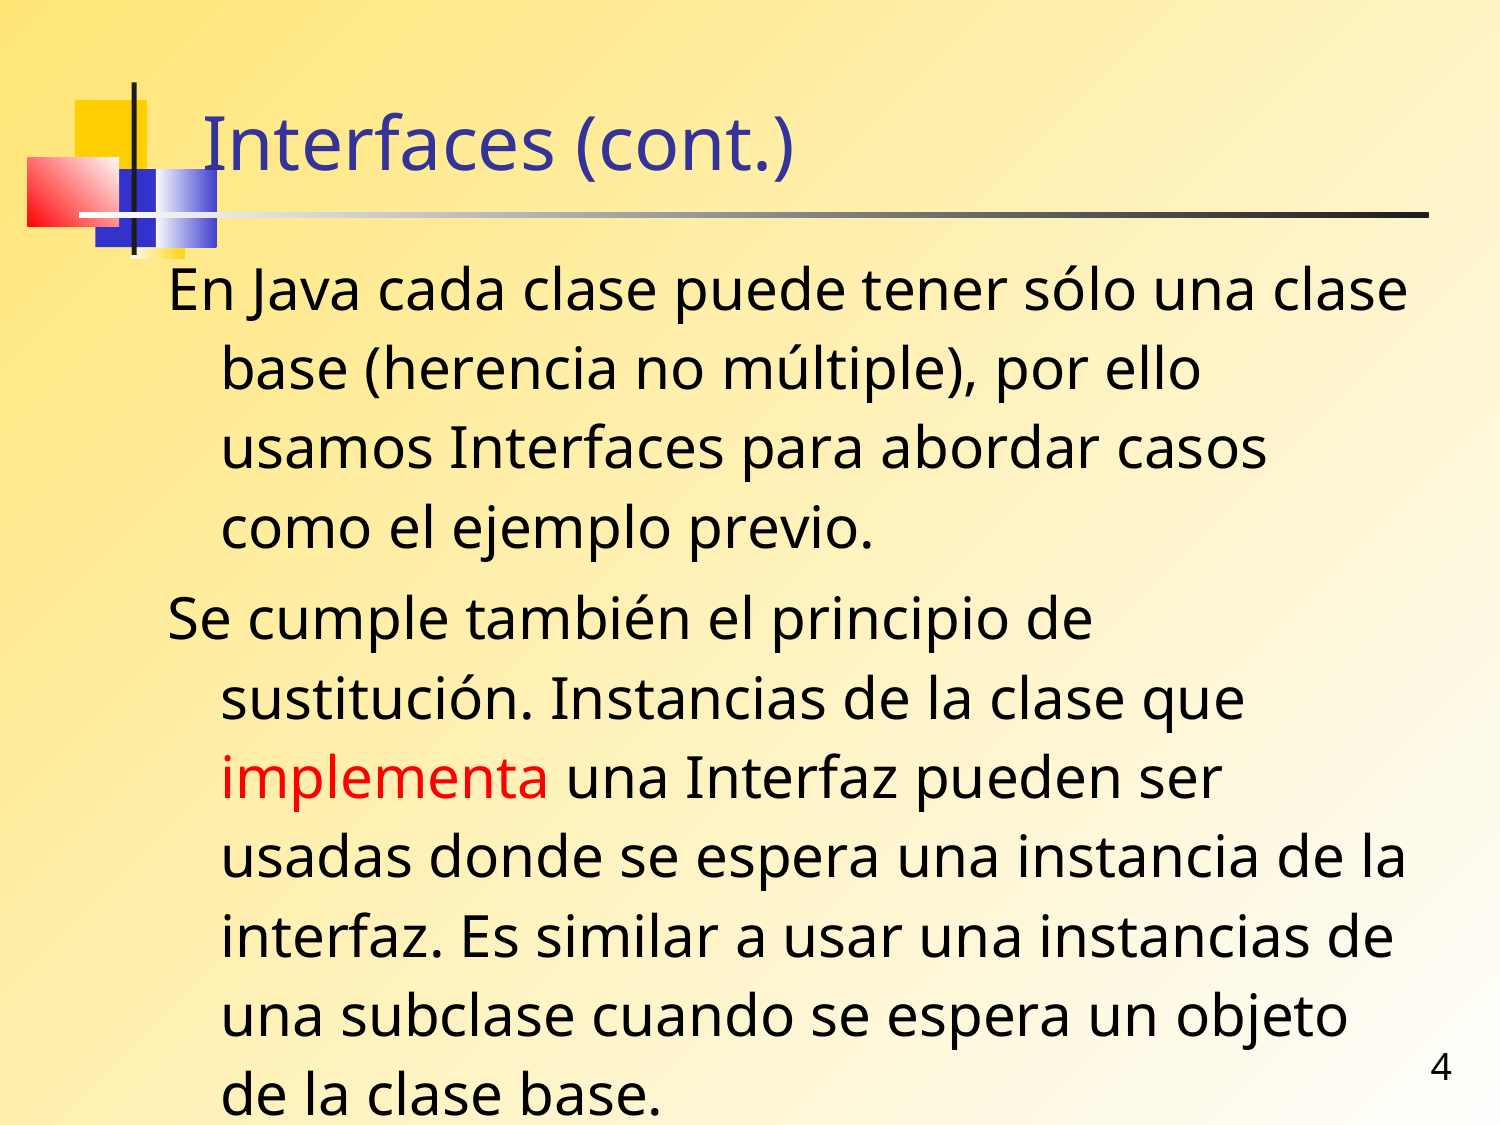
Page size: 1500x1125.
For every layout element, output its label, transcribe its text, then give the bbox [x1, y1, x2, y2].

title Interfaces (cont.)‏ [187, 37, 1466, 201]
list En Java cada clase puede tener sólo una clase base (herencia no múltiple), por ello usamos Interfaces para abordar casos como el ejemplo previo. Se cumple también el principio de sustitución. Instancias de la clase que implementa una Interfaz pueden ser usadas donde se espera una instancia de la interfaz. Es similar a usar una instancias de una subclase cuando se espera un objeto de la clase base. [150, 240, 1426, 1051]
